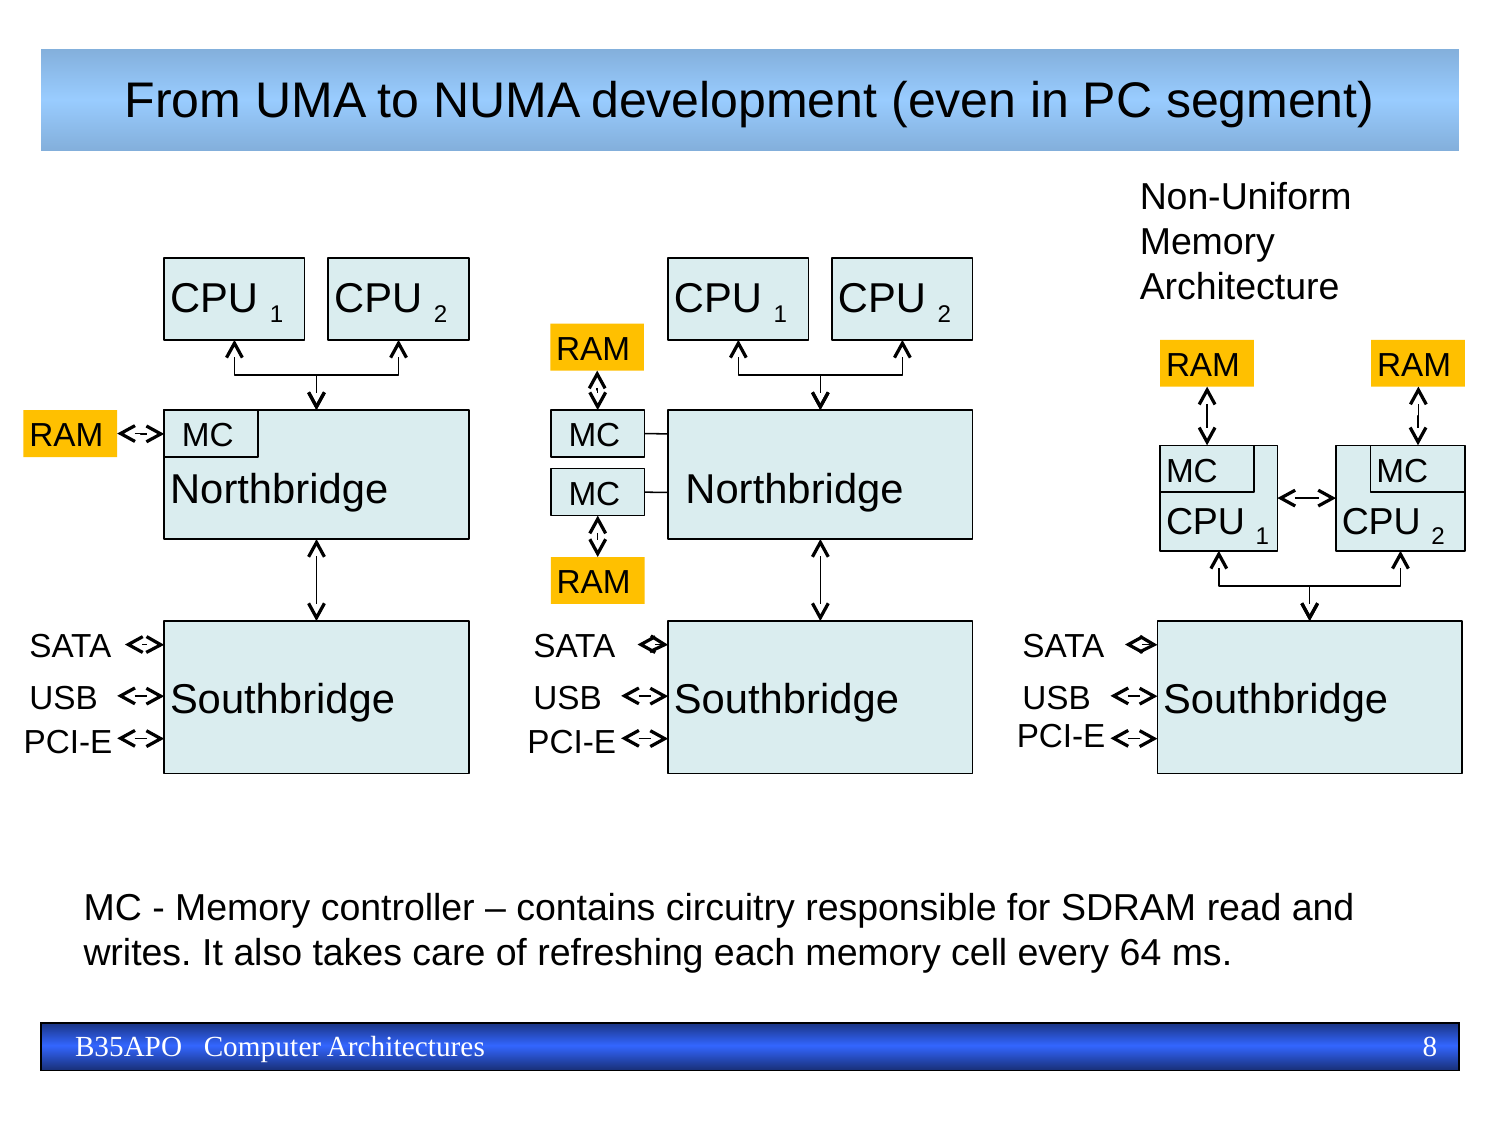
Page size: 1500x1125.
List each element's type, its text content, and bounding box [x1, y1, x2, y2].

text_box RAM [23, 410, 118, 458]
text_box MC [1160, 445, 1254, 493]
text_box PCI-E [1119, 733, 1129, 744]
text_box CPU 2 [1335, 445, 1465, 551]
text_box RAM [1160, 339, 1254, 387]
text_box MC [164, 410, 258, 458]
text_box Non-Uniform Memory Architecture [1125, 163, 1465, 315]
text_box Southbridge [667, 621, 973, 774]
text_box CPU 2 [328, 257, 469, 340]
text_box MC [1370, 445, 1465, 493]
text_box PCI-E [1011, 716, 1129, 752]
text_box CPU 1 [164, 257, 305, 340]
text_box MC [550, 410, 645, 458]
text_box CPU 2 [832, 257, 973, 340]
text_box MC [550, 468, 645, 516]
text_box MC - Memory controller – contains circuitry responsible for SDRAM read and writes. It also takes care of refreshing each memory cell every 64 ms. [68, 874, 1432, 981]
text_box SATA [23, 621, 125, 668]
text_box USB [1016, 672, 1111, 716]
title From UMA to NUMA development (even in PC segment) [41, 49, 1459, 151]
text_box PCI-E [521, 722, 639, 758]
text_box CPU 1 [1160, 445, 1278, 551]
text_box PCI-E [17, 722, 135, 758]
text_box Southbridge [164, 621, 469, 774]
text_box Northbridge [667, 410, 973, 539]
text_box RAM [550, 557, 645, 604]
text_box SATA [527, 621, 638, 668]
text_box USB [23, 672, 118, 720]
text_box SATA [1016, 621, 1125, 668]
text_box USB [527, 672, 622, 720]
text_box CPU 1 [667, 257, 809, 340]
text_box RAM [550, 323, 644, 371]
text_box Northbridge [164, 410, 469, 539]
text_box RAM [1371, 339, 1465, 387]
text_box Southbridge [1157, 621, 1462, 774]
